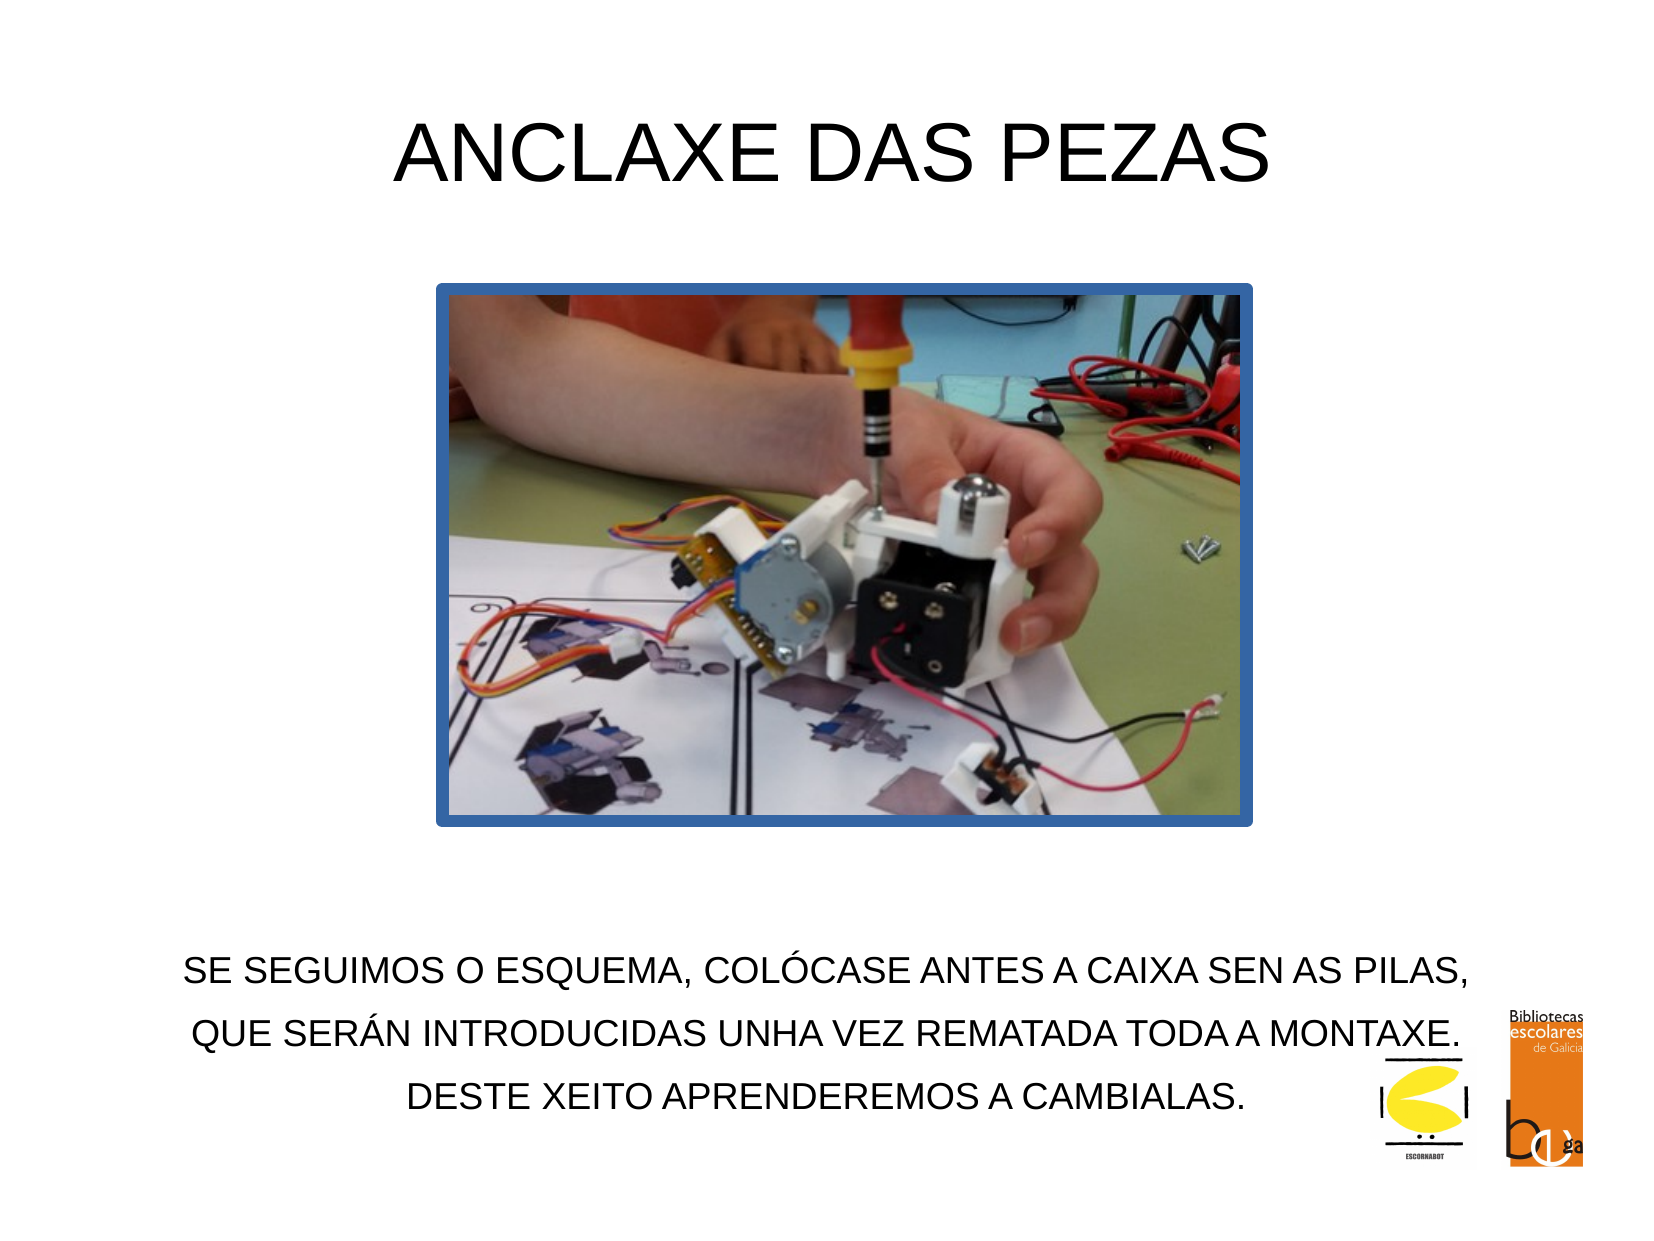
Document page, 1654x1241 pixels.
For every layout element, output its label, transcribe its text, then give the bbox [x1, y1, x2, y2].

picture [1370, 1047, 1477, 1170]
title ANCLAXE DAS PEZAS [82, 49, 1571, 257]
picture [1501, 1010, 1583, 1170]
picture [448, 295, 1241, 815]
text_box SE SEGUIMOS O ESQUEMA, COLÓCASE ANTES A CAIXA SEN AS PILAS, QUE SERÁN INTRODUCIDAS UNHA VEZ REMATADA TODA A MONTAXE. DESTE XEITO APRENDEREMOS A CAMBIALAS. [153, 921, 1501, 1104]
